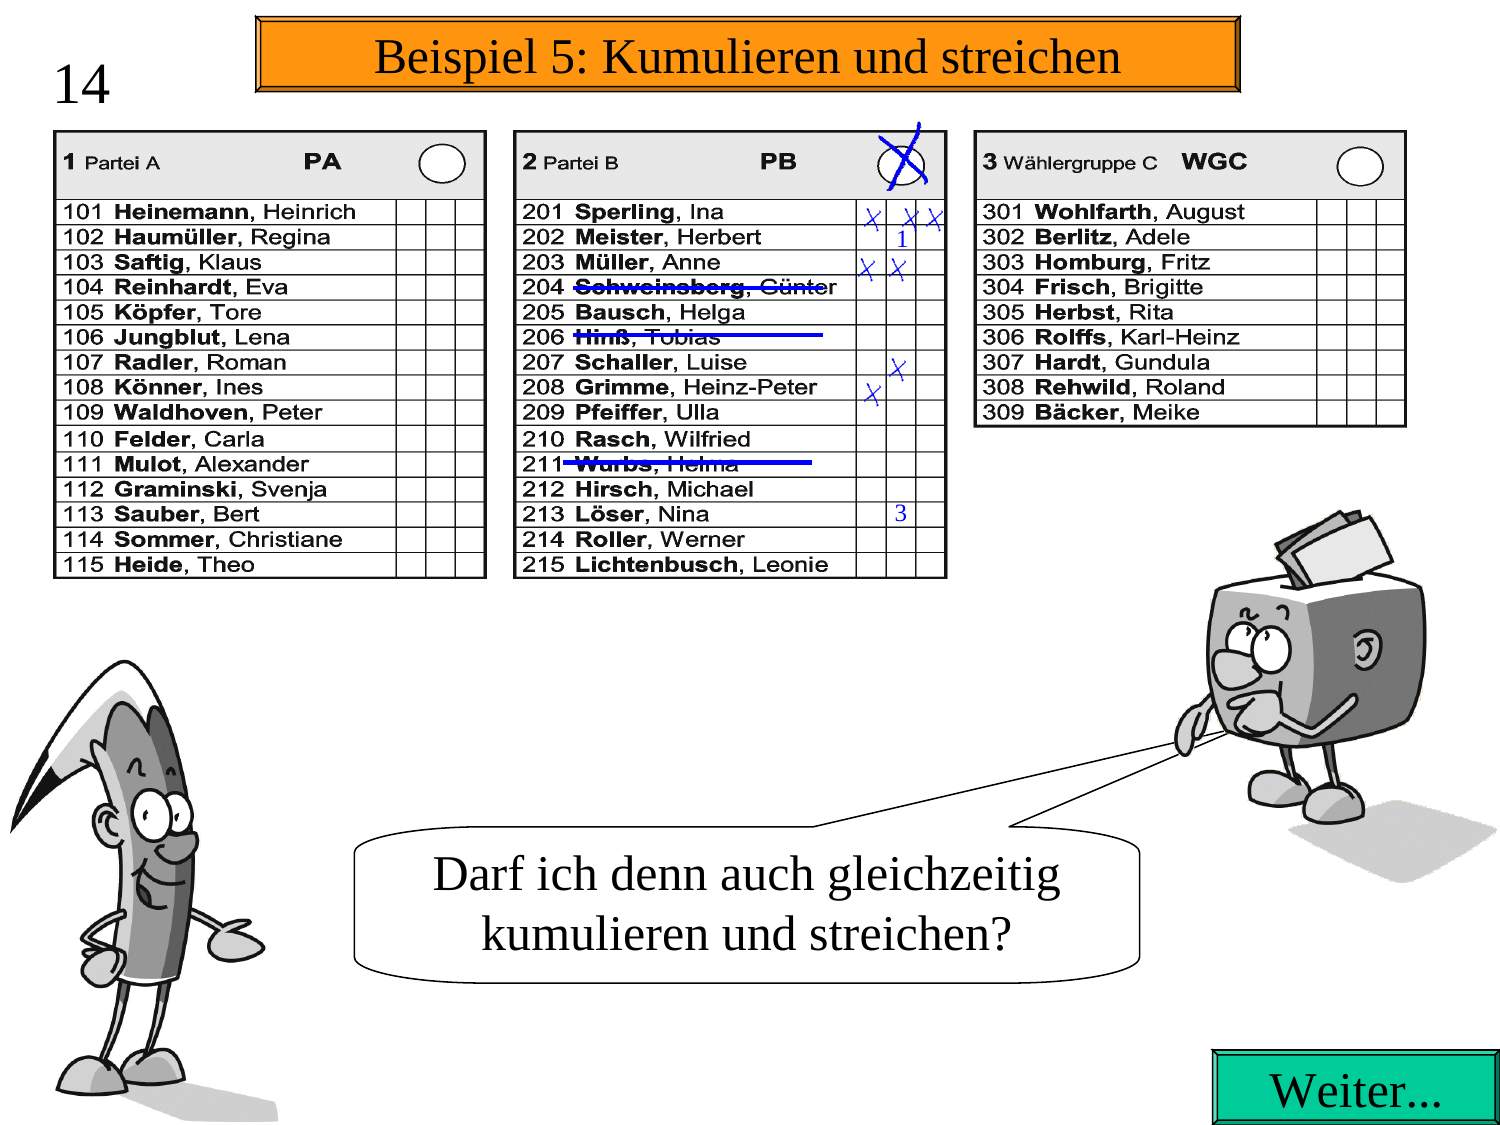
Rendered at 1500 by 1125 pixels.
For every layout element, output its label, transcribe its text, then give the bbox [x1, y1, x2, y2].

text_box Darf ich denn auch gleichzeitig kumulieren und streichen? [354, 746, 1160, 984]
text_box 14 [37, 37, 148, 138]
text_box 1 [881, 214, 944, 278]
picture [53, 119, 1497, 883]
picture [4, 648, 278, 1122]
text_box 3 [879, 488, 930, 527]
text_box Beispiel 5: Kumulieren und streichen [261, 22, 1235, 86]
text_box Weiter... [1218, 1055, 1495, 1120]
